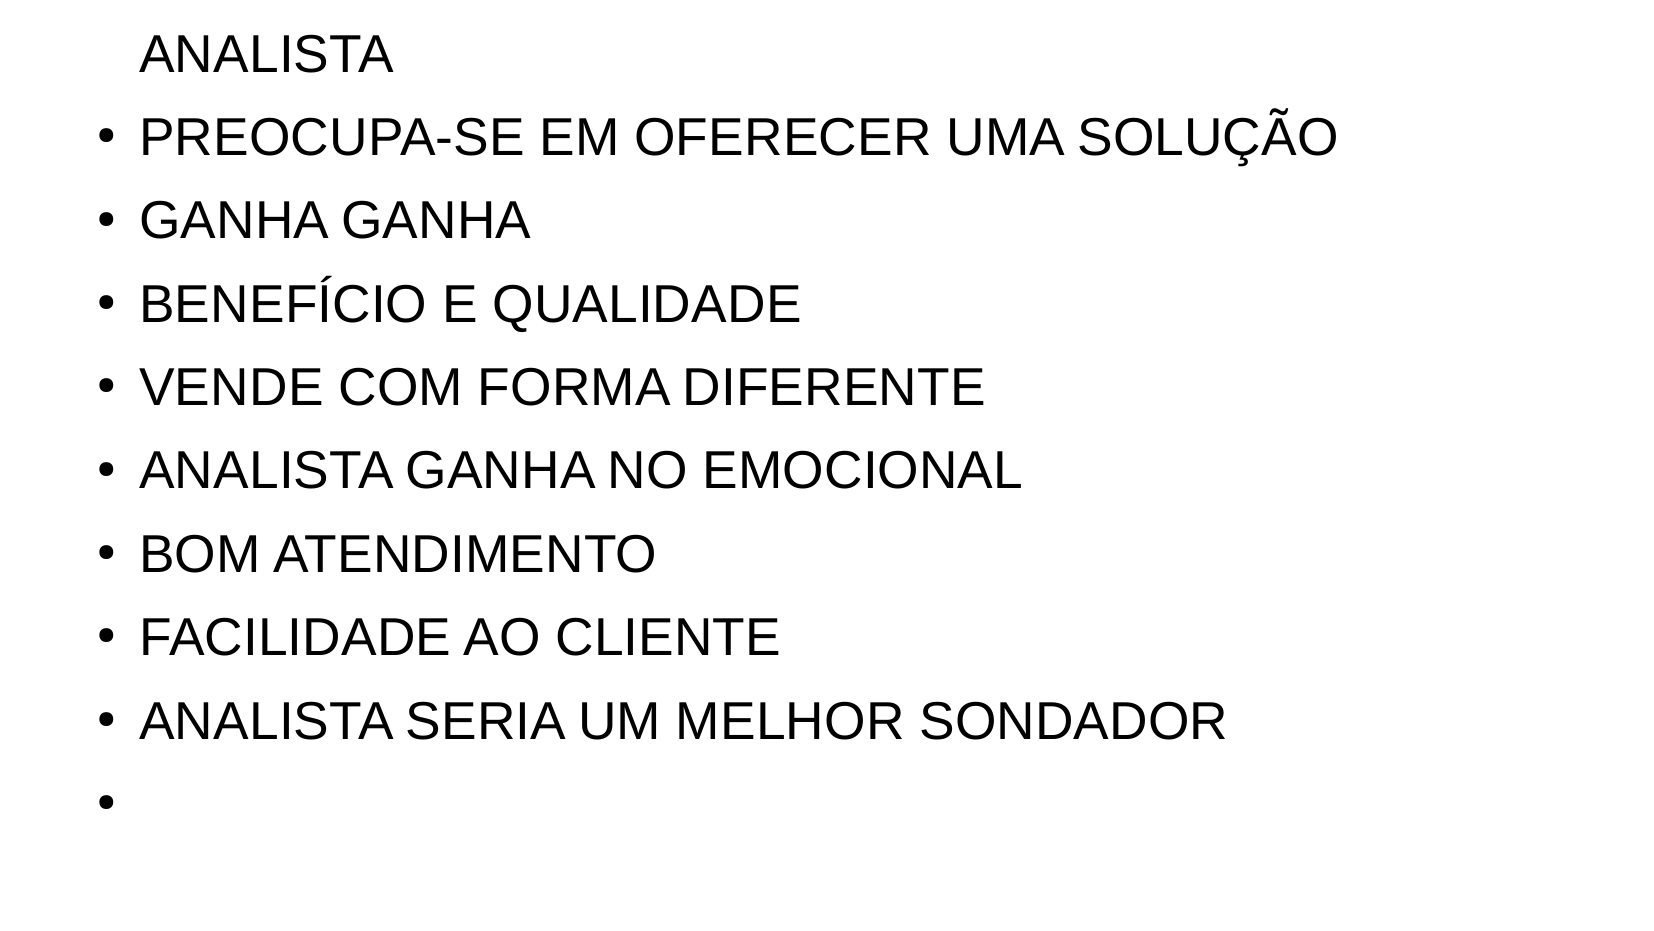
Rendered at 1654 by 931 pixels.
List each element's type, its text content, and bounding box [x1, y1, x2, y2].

list ANALISTA PREOCUPA-SE EM OFERECER UMA SOLUÇÃO GANHA GANHA BENEFÍCIO E QUALIDADE VENDE COM FORMA DIFERENTE ANALISTA GANHA NO EMOCIONAL BOM ATENDIMENTO FACILIDADE AO CLIENTE ANALISTA SERIA UM MELHOR SONDADOR [82, 23, 1571, 758]
